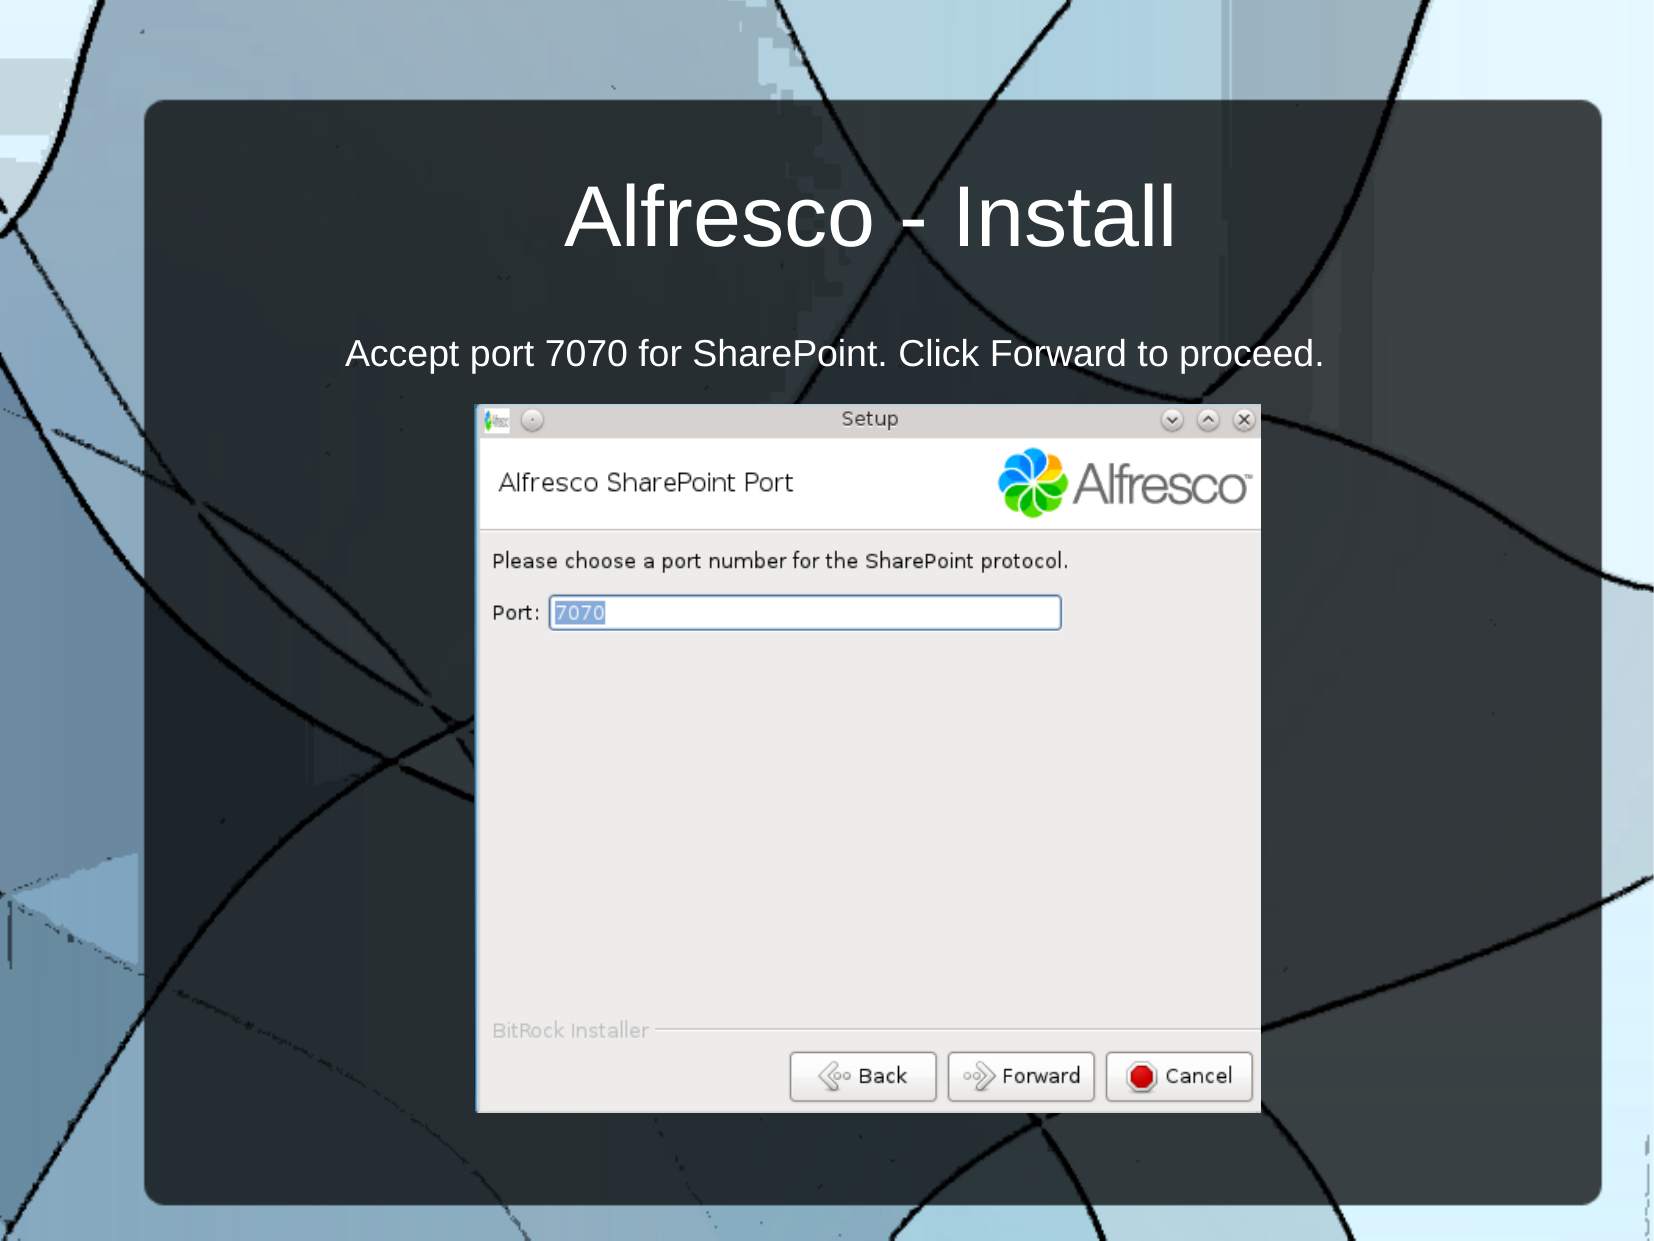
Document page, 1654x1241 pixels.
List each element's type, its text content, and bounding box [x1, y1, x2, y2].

title Alfresco - Install [159, 108, 1583, 325]
picture [0, 0, 1654, 1241]
text_box Accept port 7070 for SharePoint. Click Forward to proceed. [330, 325, 1516, 595]
